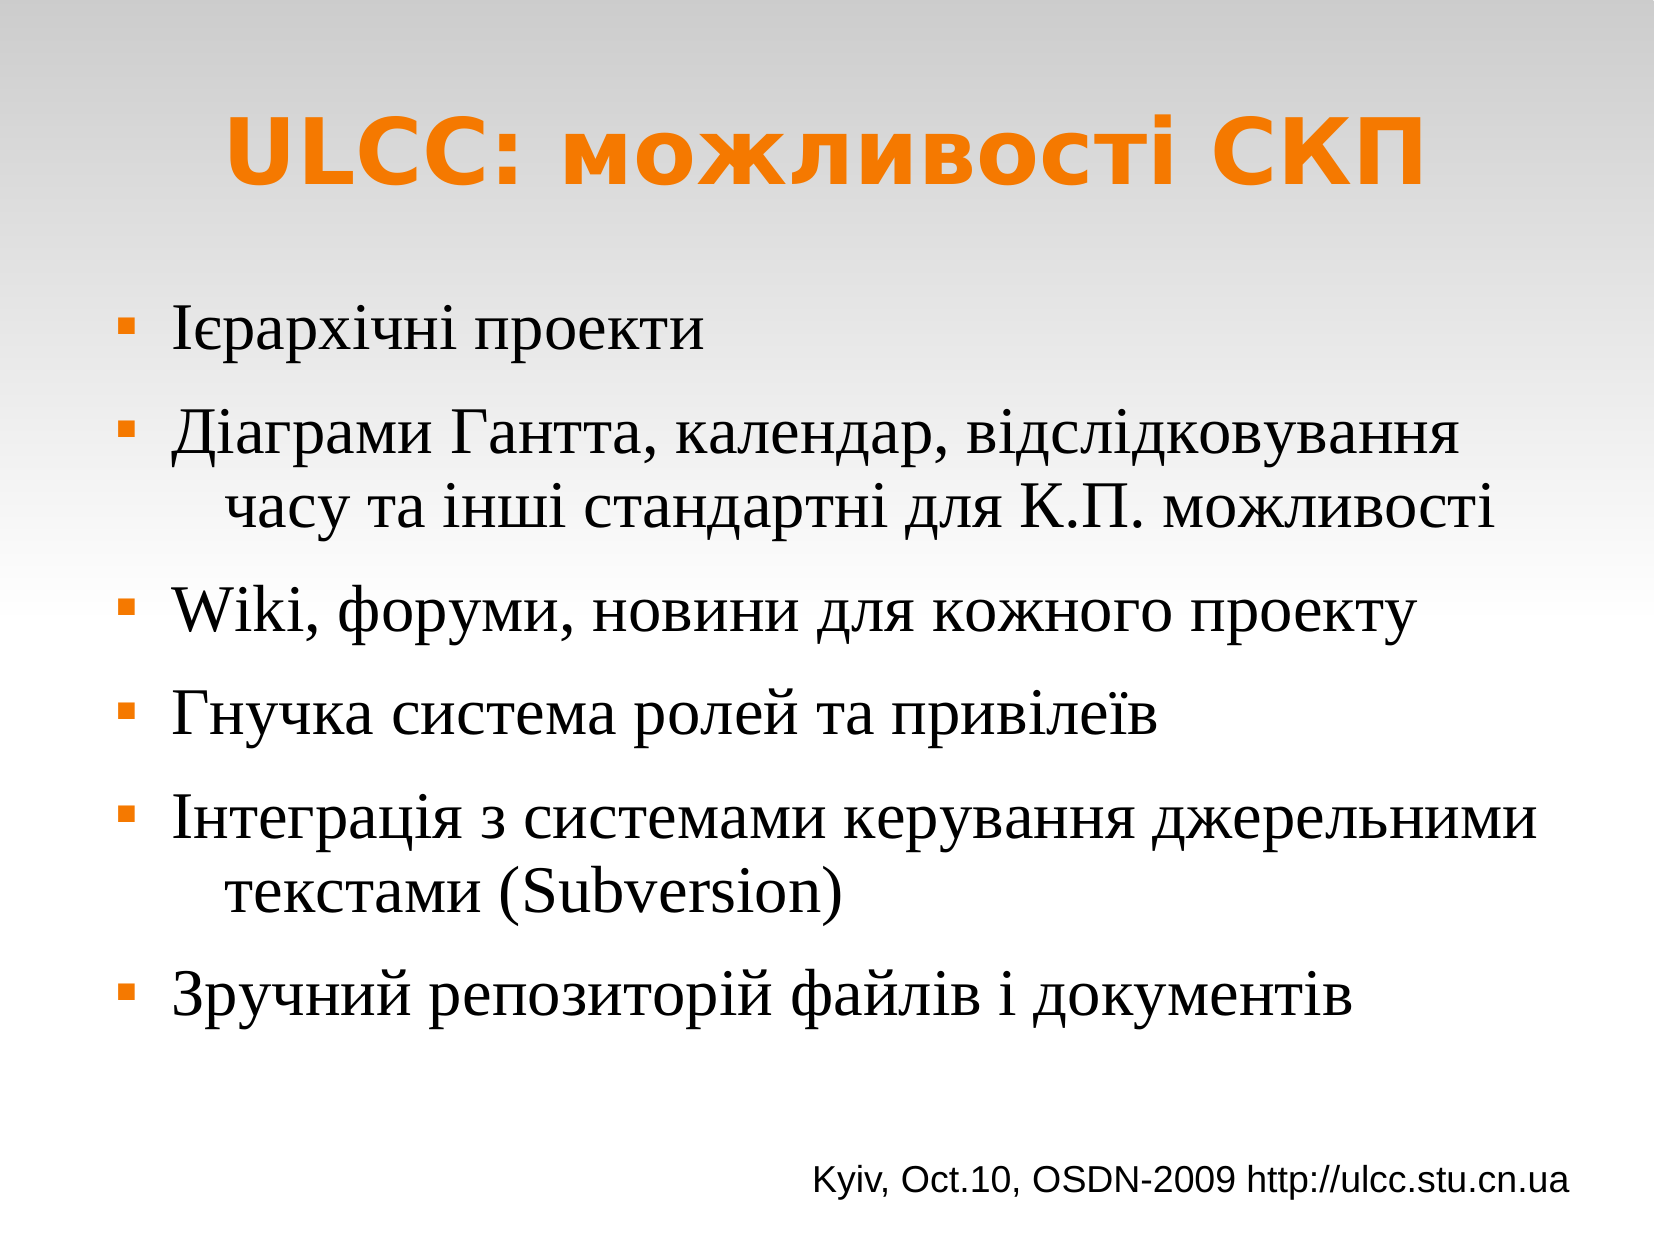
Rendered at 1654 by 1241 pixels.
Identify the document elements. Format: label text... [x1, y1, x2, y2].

text_box Kyiv, Oct.10, OSDN-2009 http://ulcc.stu.cn.ua [797, 1151, 1600, 1209]
title ULCC: можливості СКП [82, 49, 1571, 257]
list Ієрархічні проекти Діаграми Гантта, календар, відслідковування часу та інші стандартні для К.П. можливості Wiki, форуми, новини для кожного проекту Гнучка система ролей та привілеїв Інтеграція з системами керування джерельними текстами (Subversion) Зручний репозиторій файлів і документів [82, 290, 1571, 1109]
